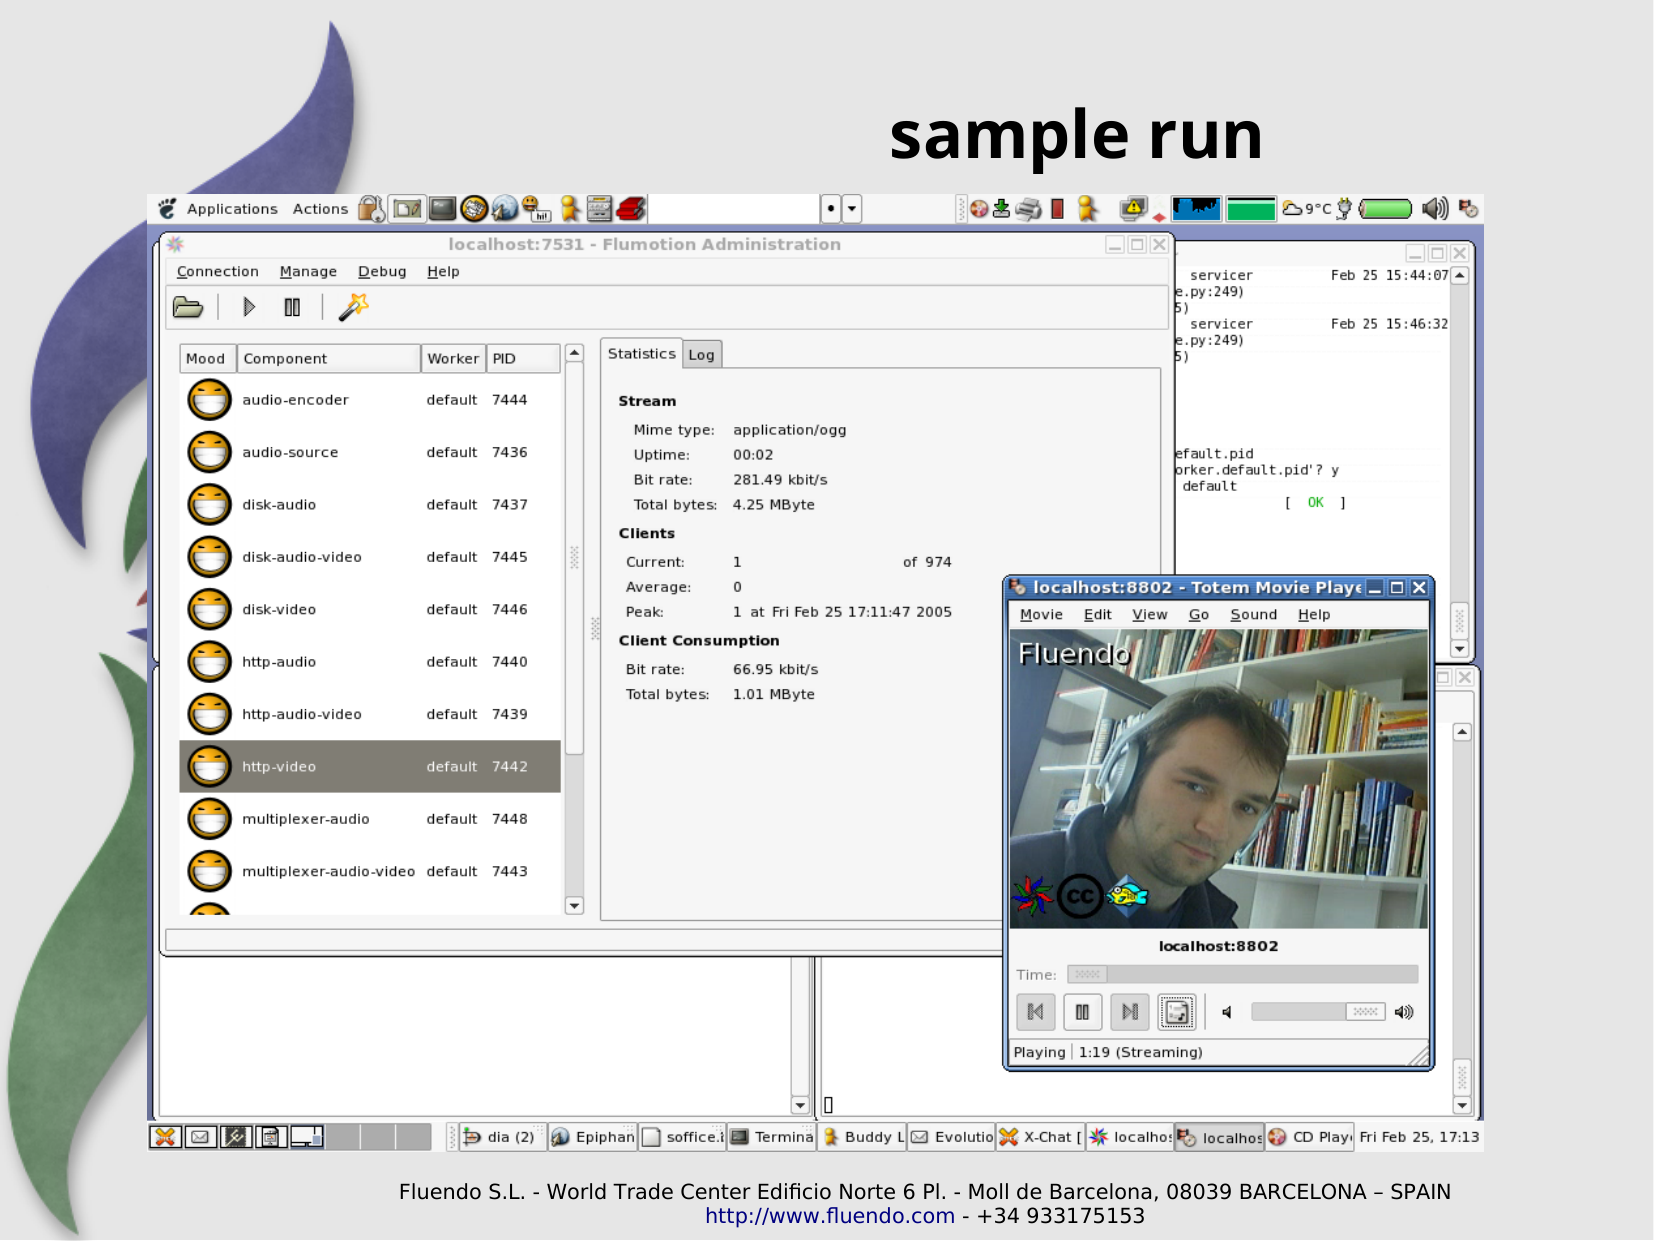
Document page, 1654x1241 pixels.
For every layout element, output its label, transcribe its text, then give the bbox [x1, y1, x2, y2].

title sample run [560, 58, 1595, 207]
picture [0, 0, 1484, 1241]
